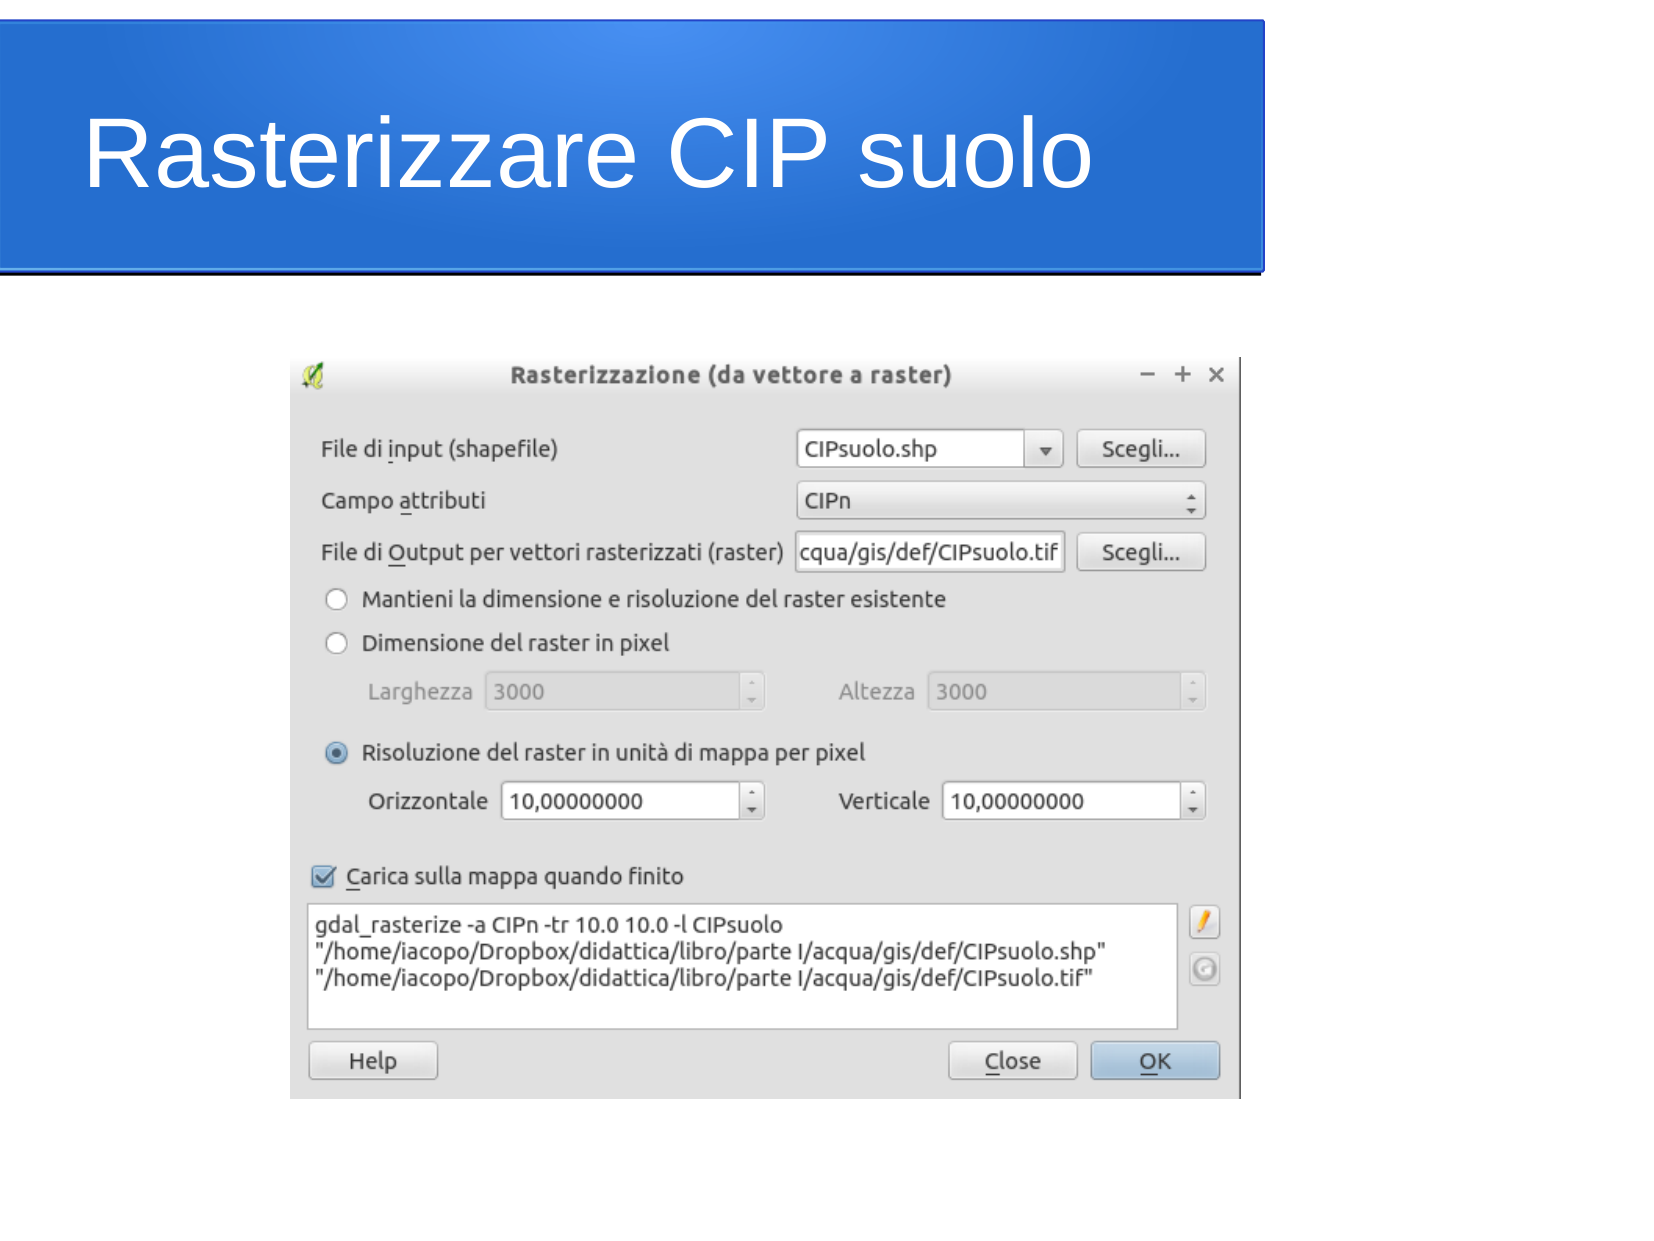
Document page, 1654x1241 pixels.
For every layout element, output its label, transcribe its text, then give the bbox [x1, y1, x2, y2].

title Rasterizzare CIP suolo [82, 49, 1250, 257]
picture [290, 357, 1241, 1099]
